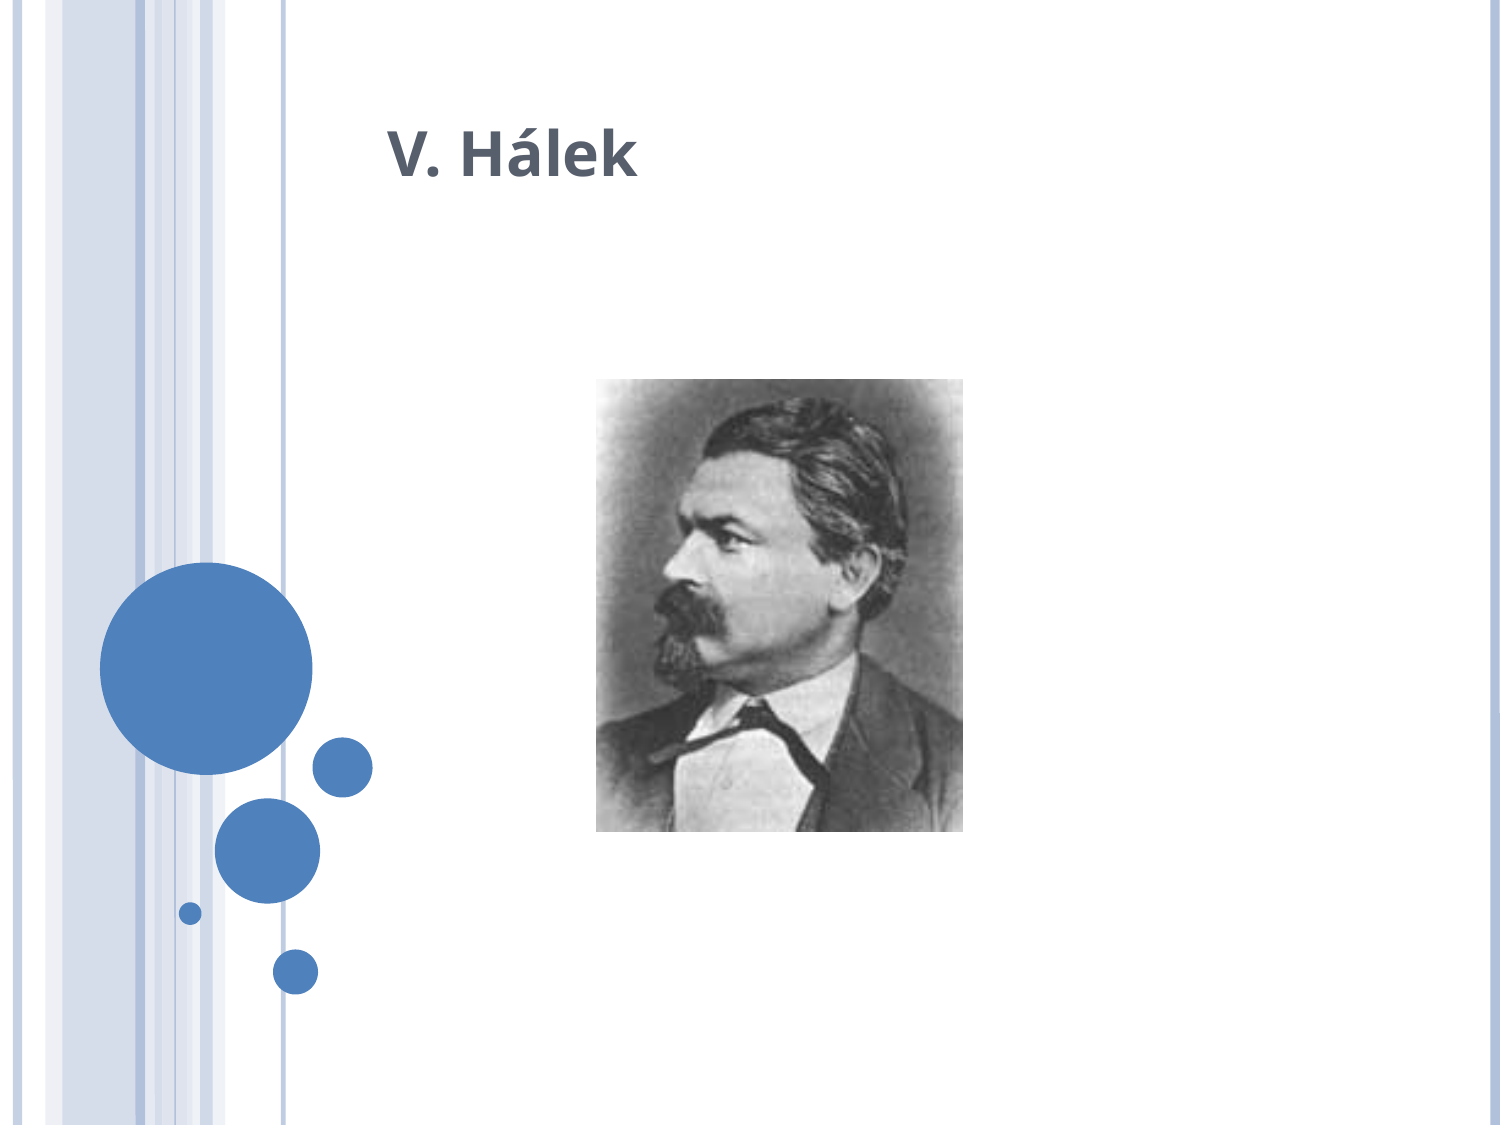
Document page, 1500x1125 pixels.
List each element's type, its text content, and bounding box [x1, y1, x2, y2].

title V. Hálek [371, 66, 1385, 197]
picture [596, 379, 963, 832]
